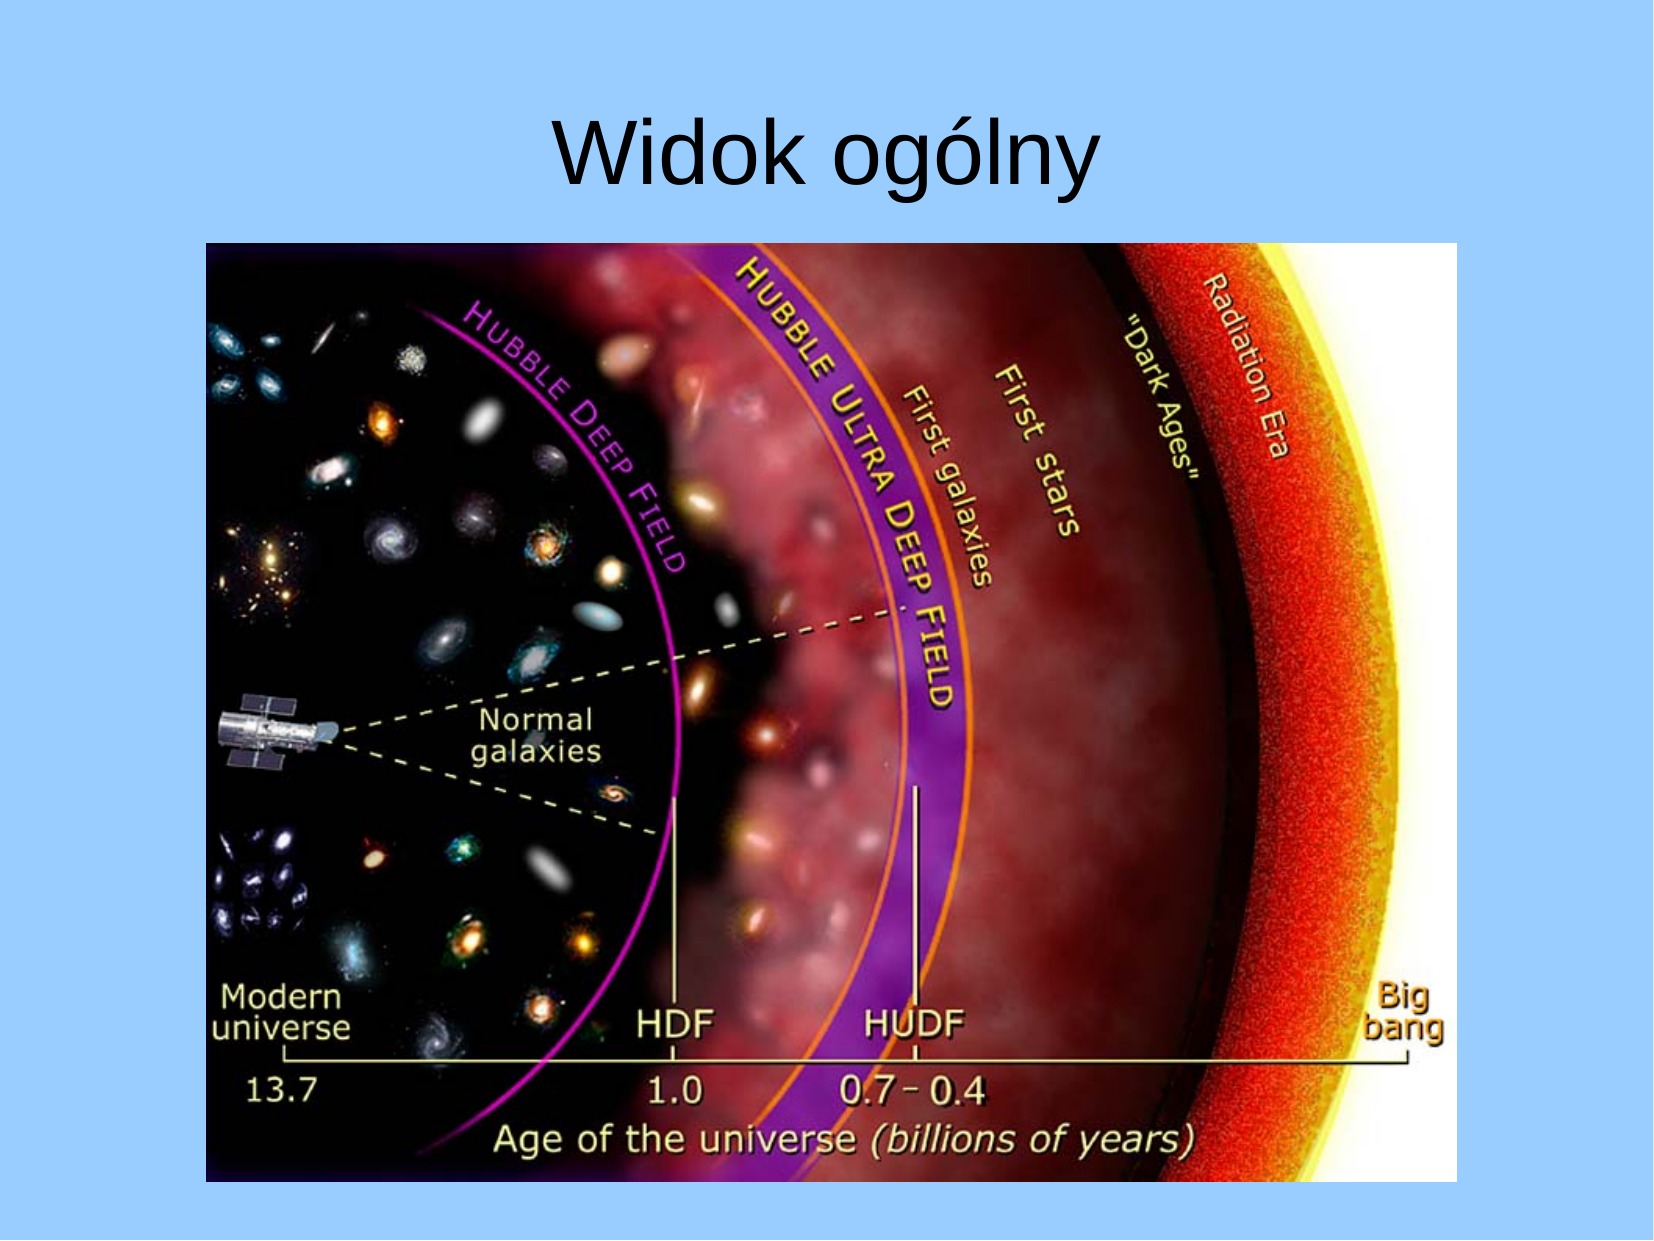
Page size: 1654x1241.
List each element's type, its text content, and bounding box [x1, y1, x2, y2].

picture [206, 243, 1457, 1182]
title Widok ogólny [82, 49, 1571, 257]
